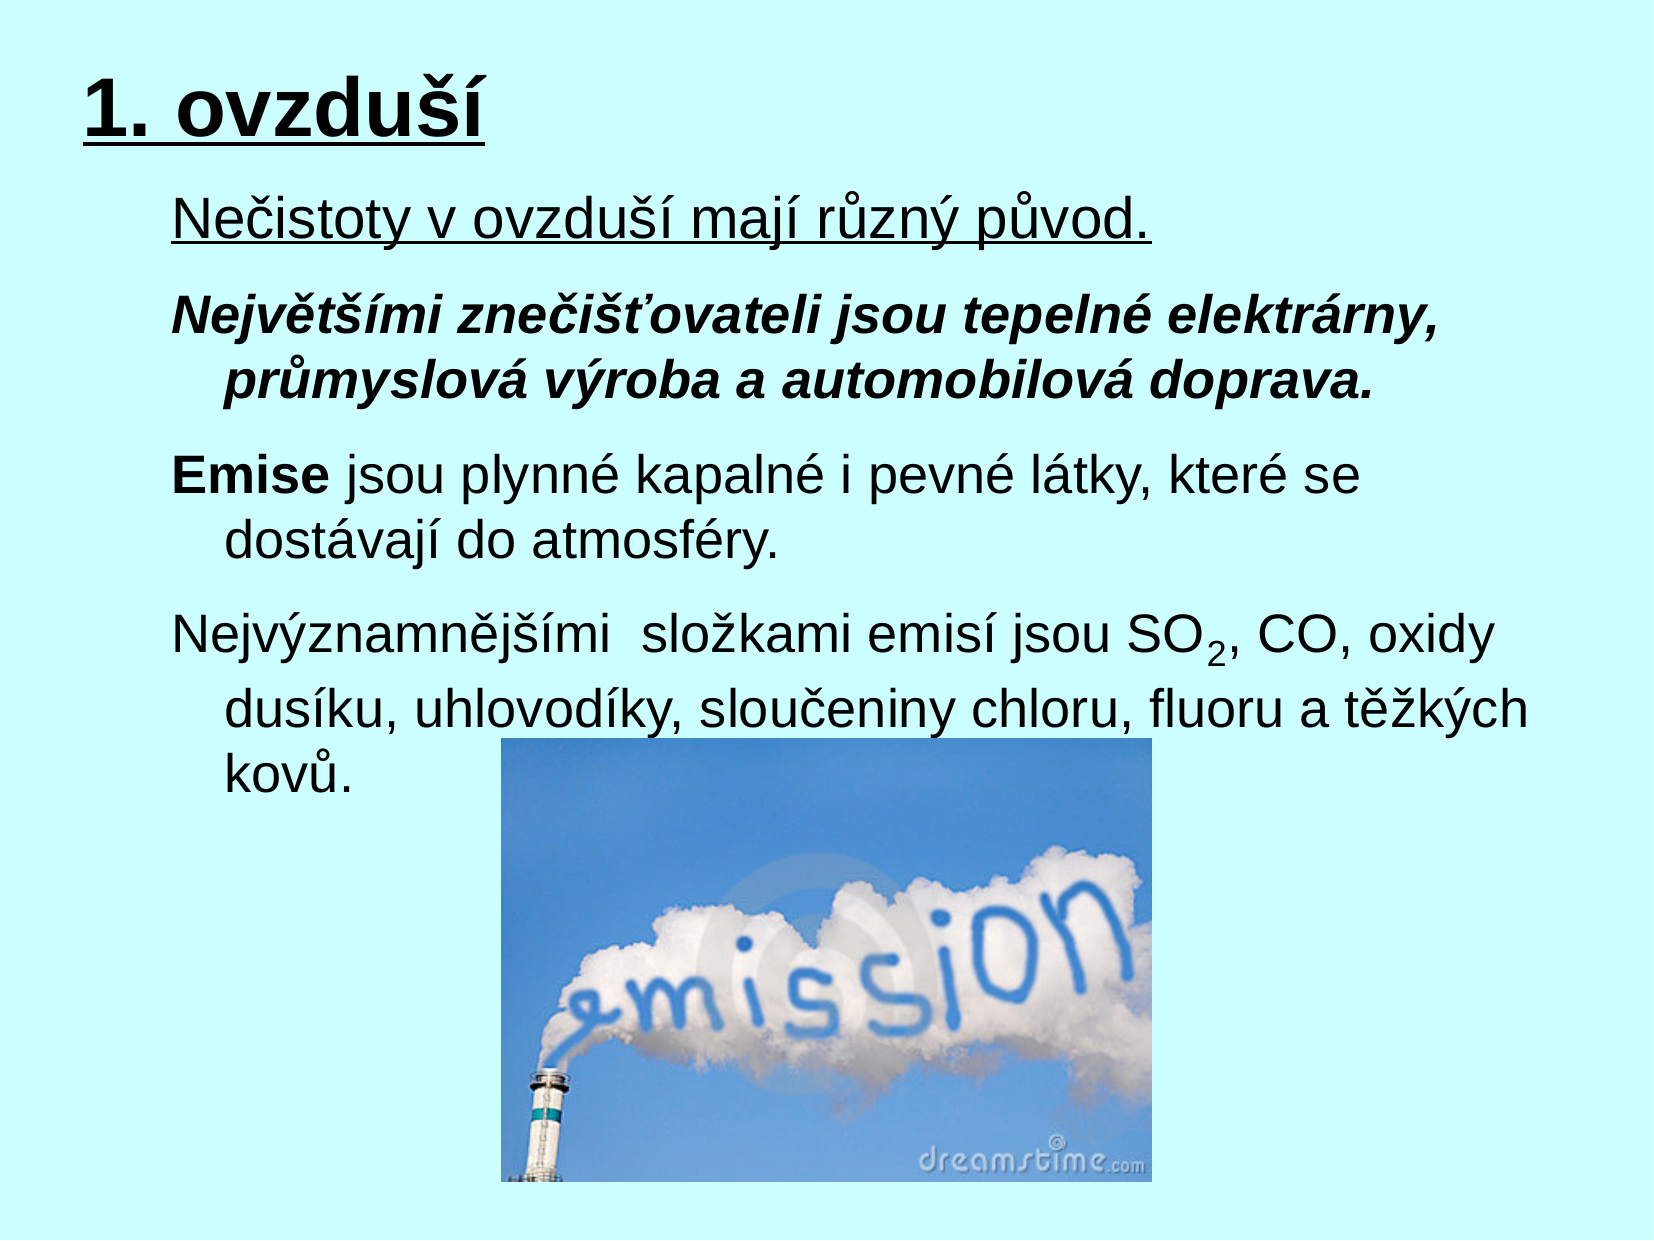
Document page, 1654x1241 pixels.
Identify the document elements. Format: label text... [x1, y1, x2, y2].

picture [501, 738, 1152, 1182]
title 1. ovzduší [82, 0, 1571, 179]
list Nečistoty v ovzduší mají různý původ. Největšími znečišťovateli jsou tepelné elektrárny, průmyslová výroba a automobilová doprava. Emise jsou plynné kapalné i pevné látky, které se dostávají do atmosféry. Nejvýznamnějšími složkami emisí jsou SO2, CO, oxidy dusíku, uhlovodíky, sloučeniny chloru, fluoru a těžkých kovů. [82, 179, 1571, 999]
